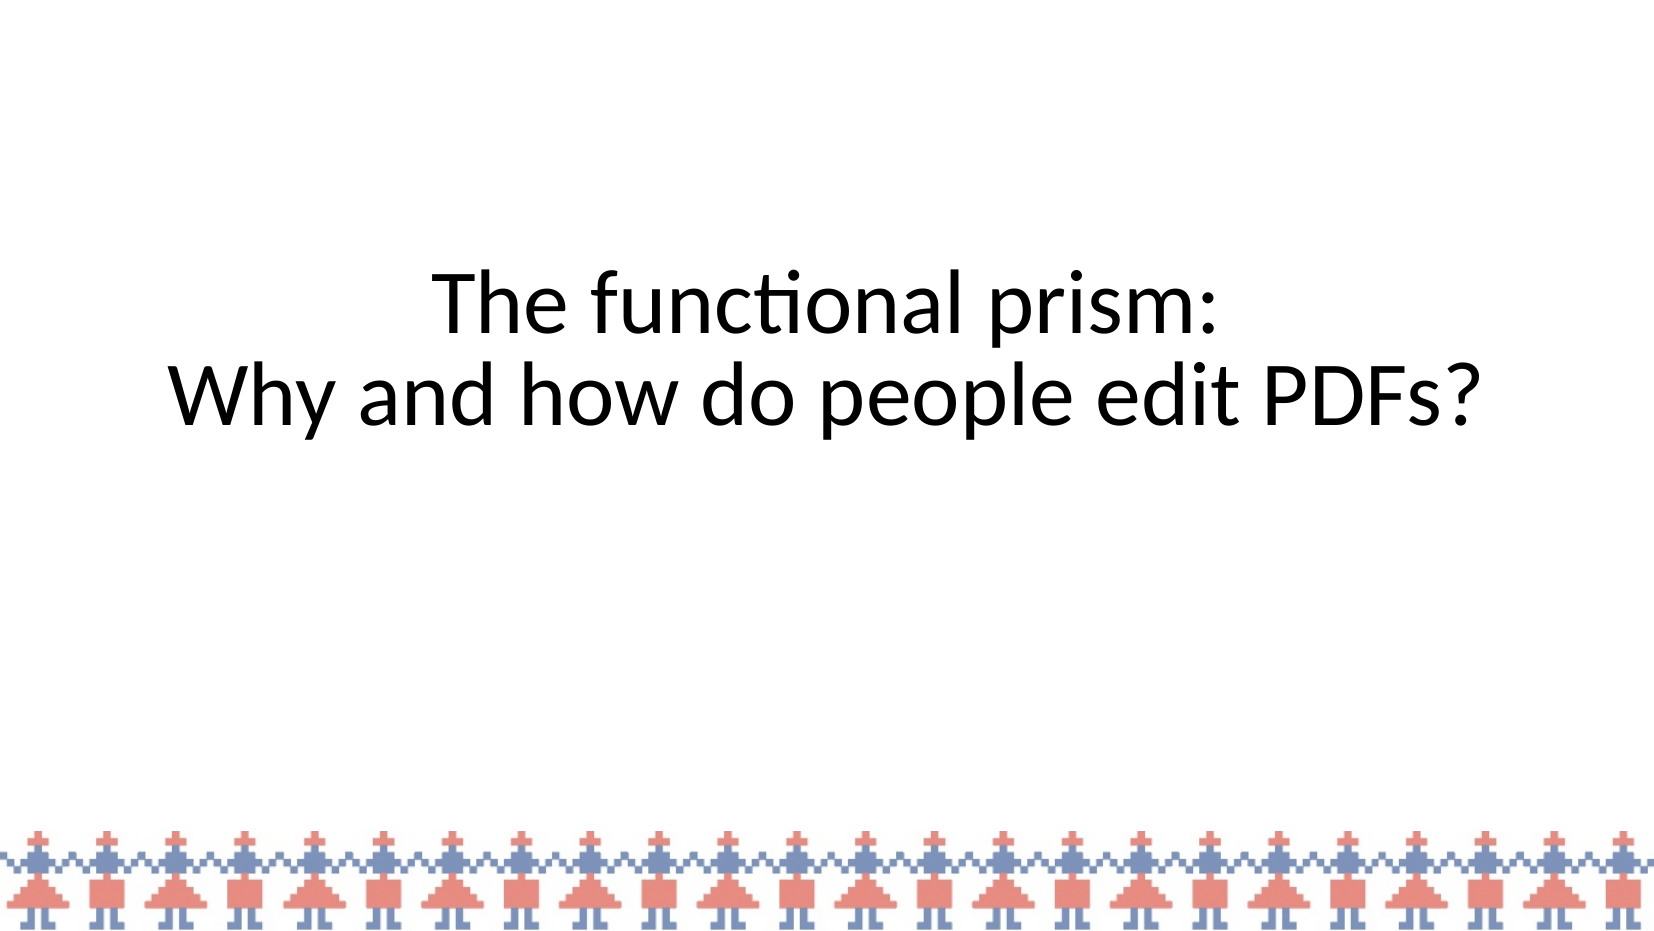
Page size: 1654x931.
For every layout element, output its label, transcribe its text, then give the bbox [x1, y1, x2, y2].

title The functional prism: Why and how do people edit PDFs? [82, 254, 1571, 460]
